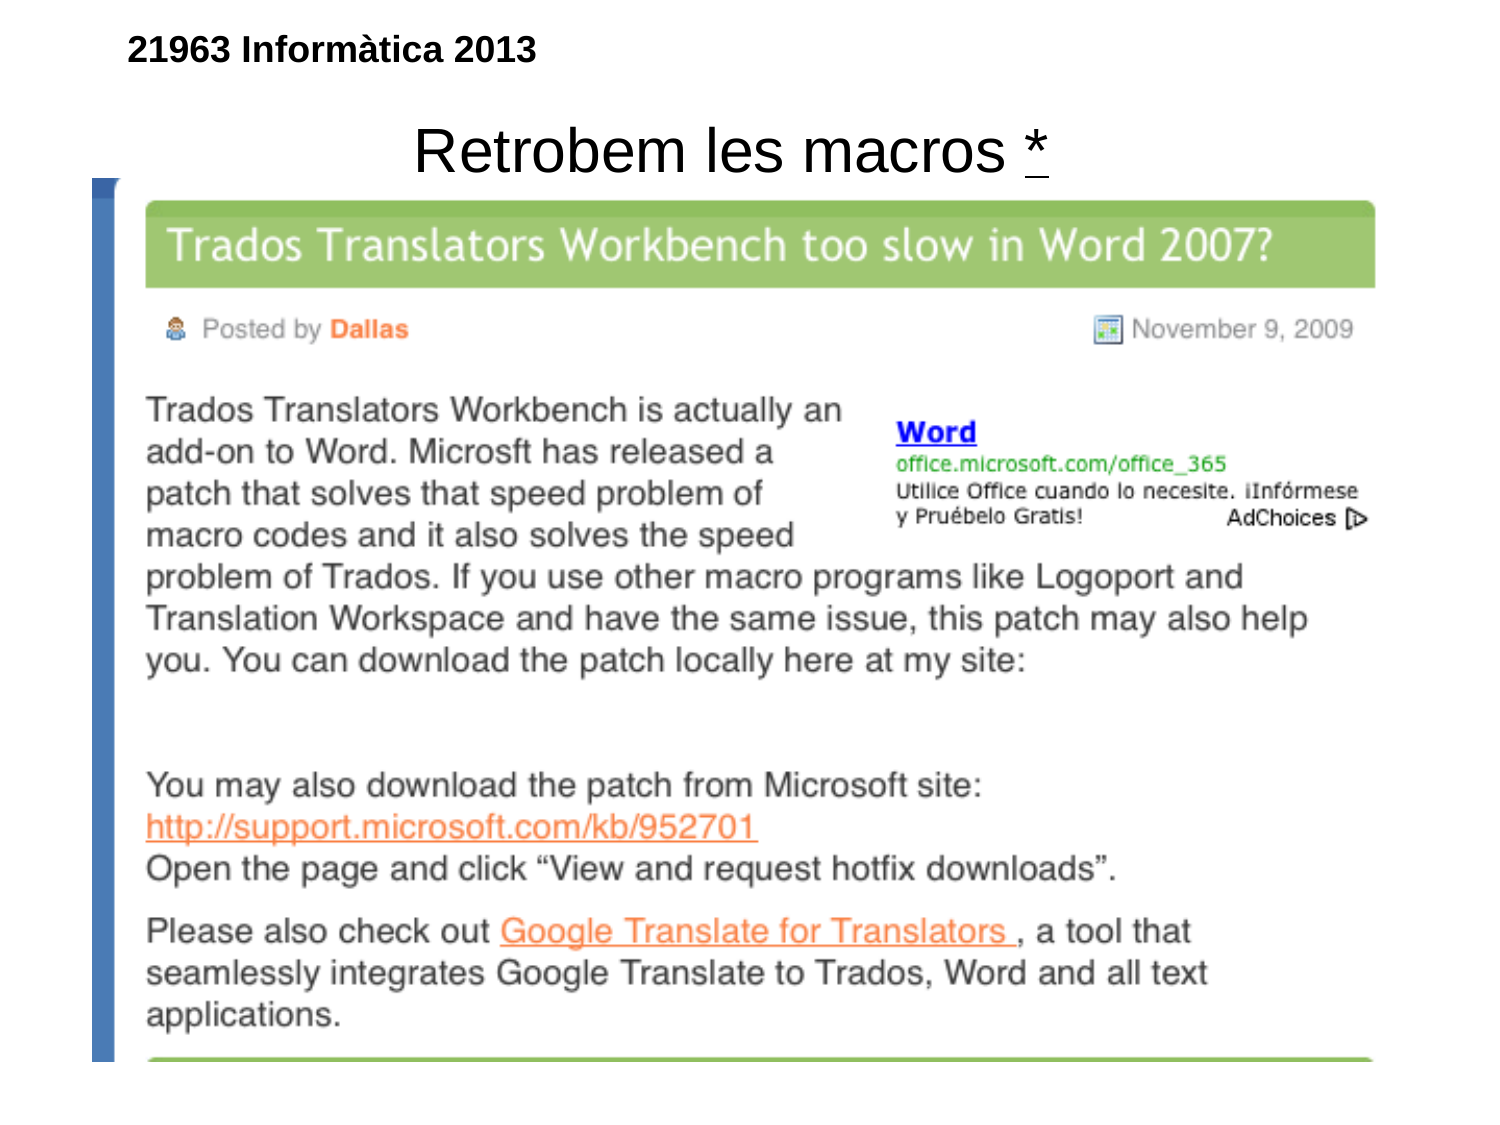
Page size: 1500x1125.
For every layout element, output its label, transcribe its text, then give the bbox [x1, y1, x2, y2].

text_box 21963 Informàtica 2013 [112, 20, 1388, 85]
text_box Retrobem les macros * [97, 95, 1366, 178]
picture [92, 178, 1407, 1062]
